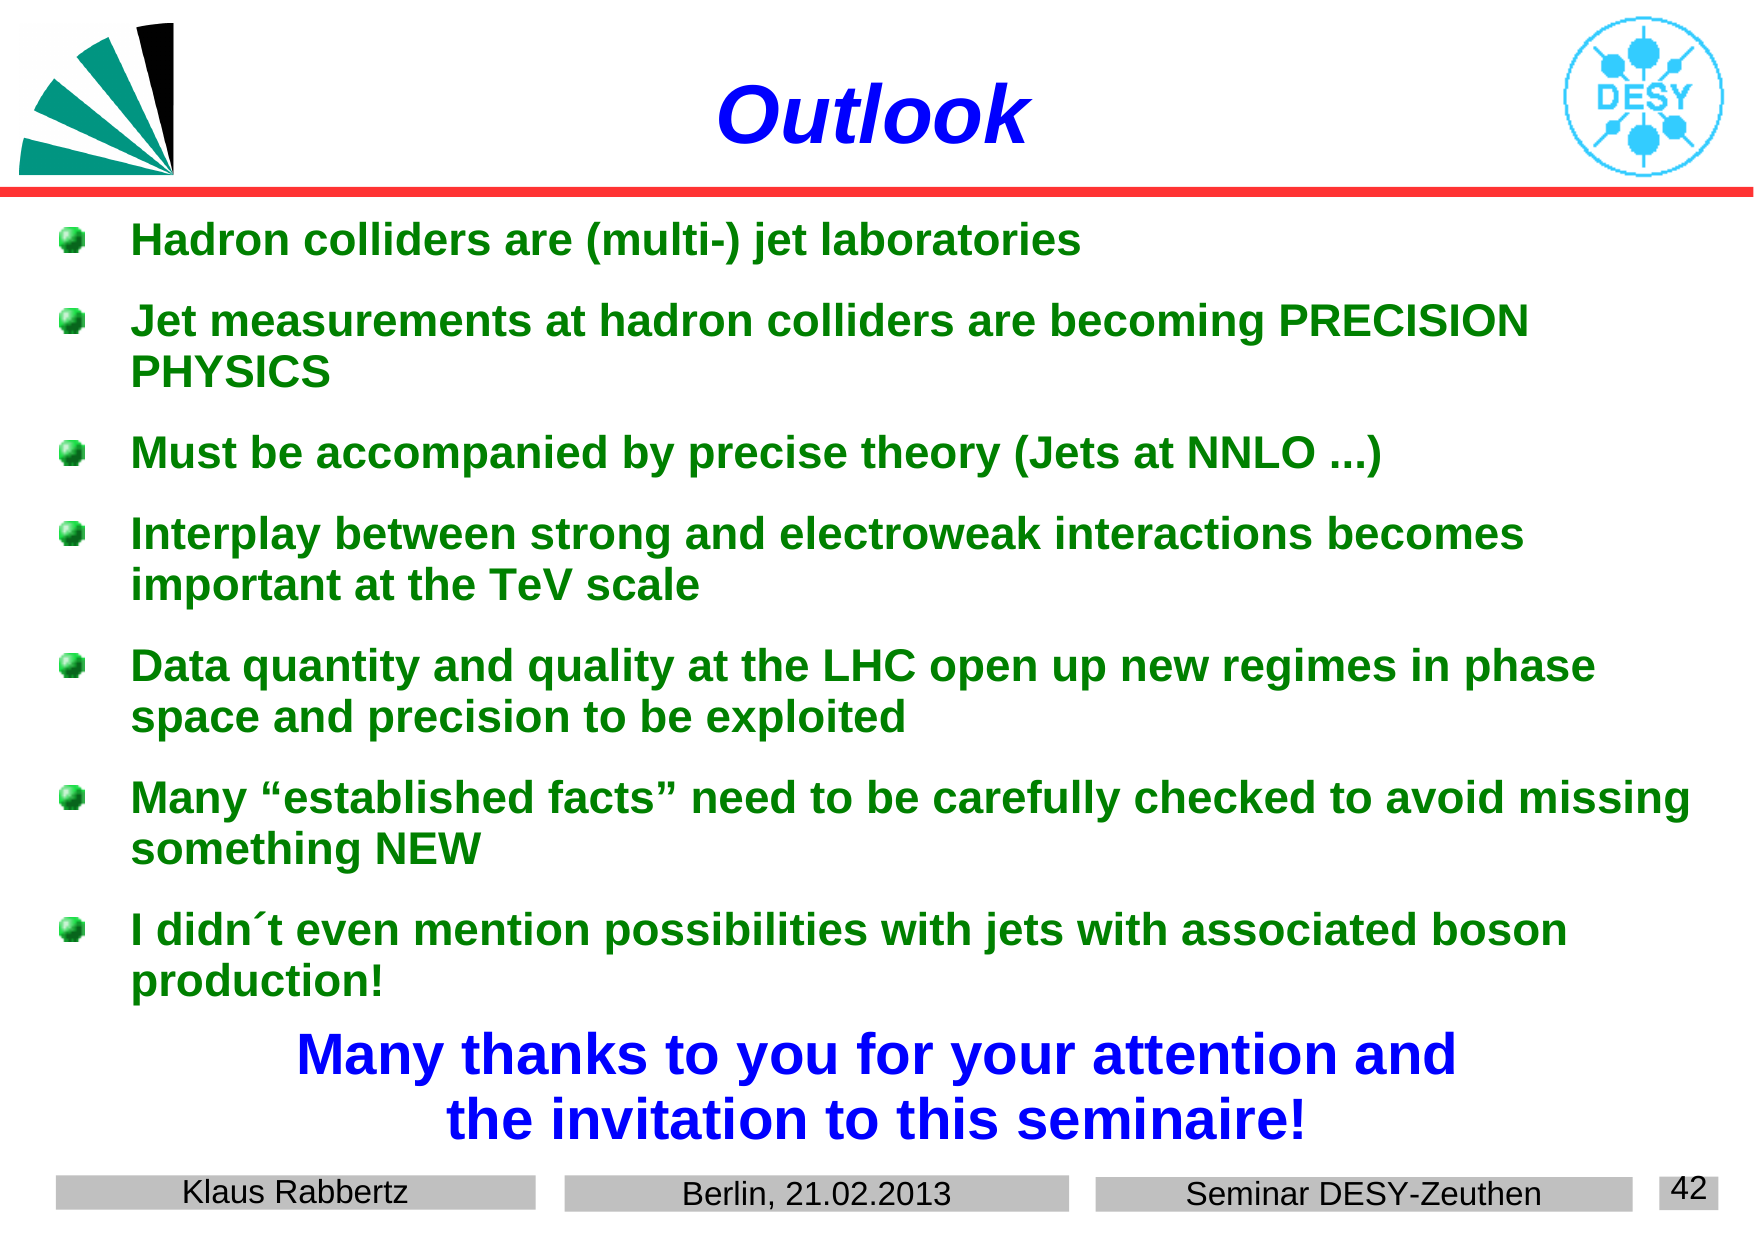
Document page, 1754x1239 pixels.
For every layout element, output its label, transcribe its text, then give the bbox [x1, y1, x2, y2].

list Hadron colliders are (multi-) jet laboratories Jet measurements at hadron colliders are becoming PRECISION PHYSICS Must be accompanied by precise theory (Jets at NNLO ...) Interplay between strong and electroweak interactions becomes important at the TeV scale Data quantity and quality at the LHC open up new regimes in phase space and precision to be exploited Many “established facts” need to be carefully checked to avoid missing something NEW I didn´t even mention possibilities with jets with associated boson production! [47, 214, 1731, 1007]
picture [1559, 12, 1729, 182]
picture [19, 23, 174, 177]
title Outlook [220, 16, 1525, 213]
text_box Many thanks to you for your attention and the invitation to this seminaire! [284, 1016, 1469, 1159]
